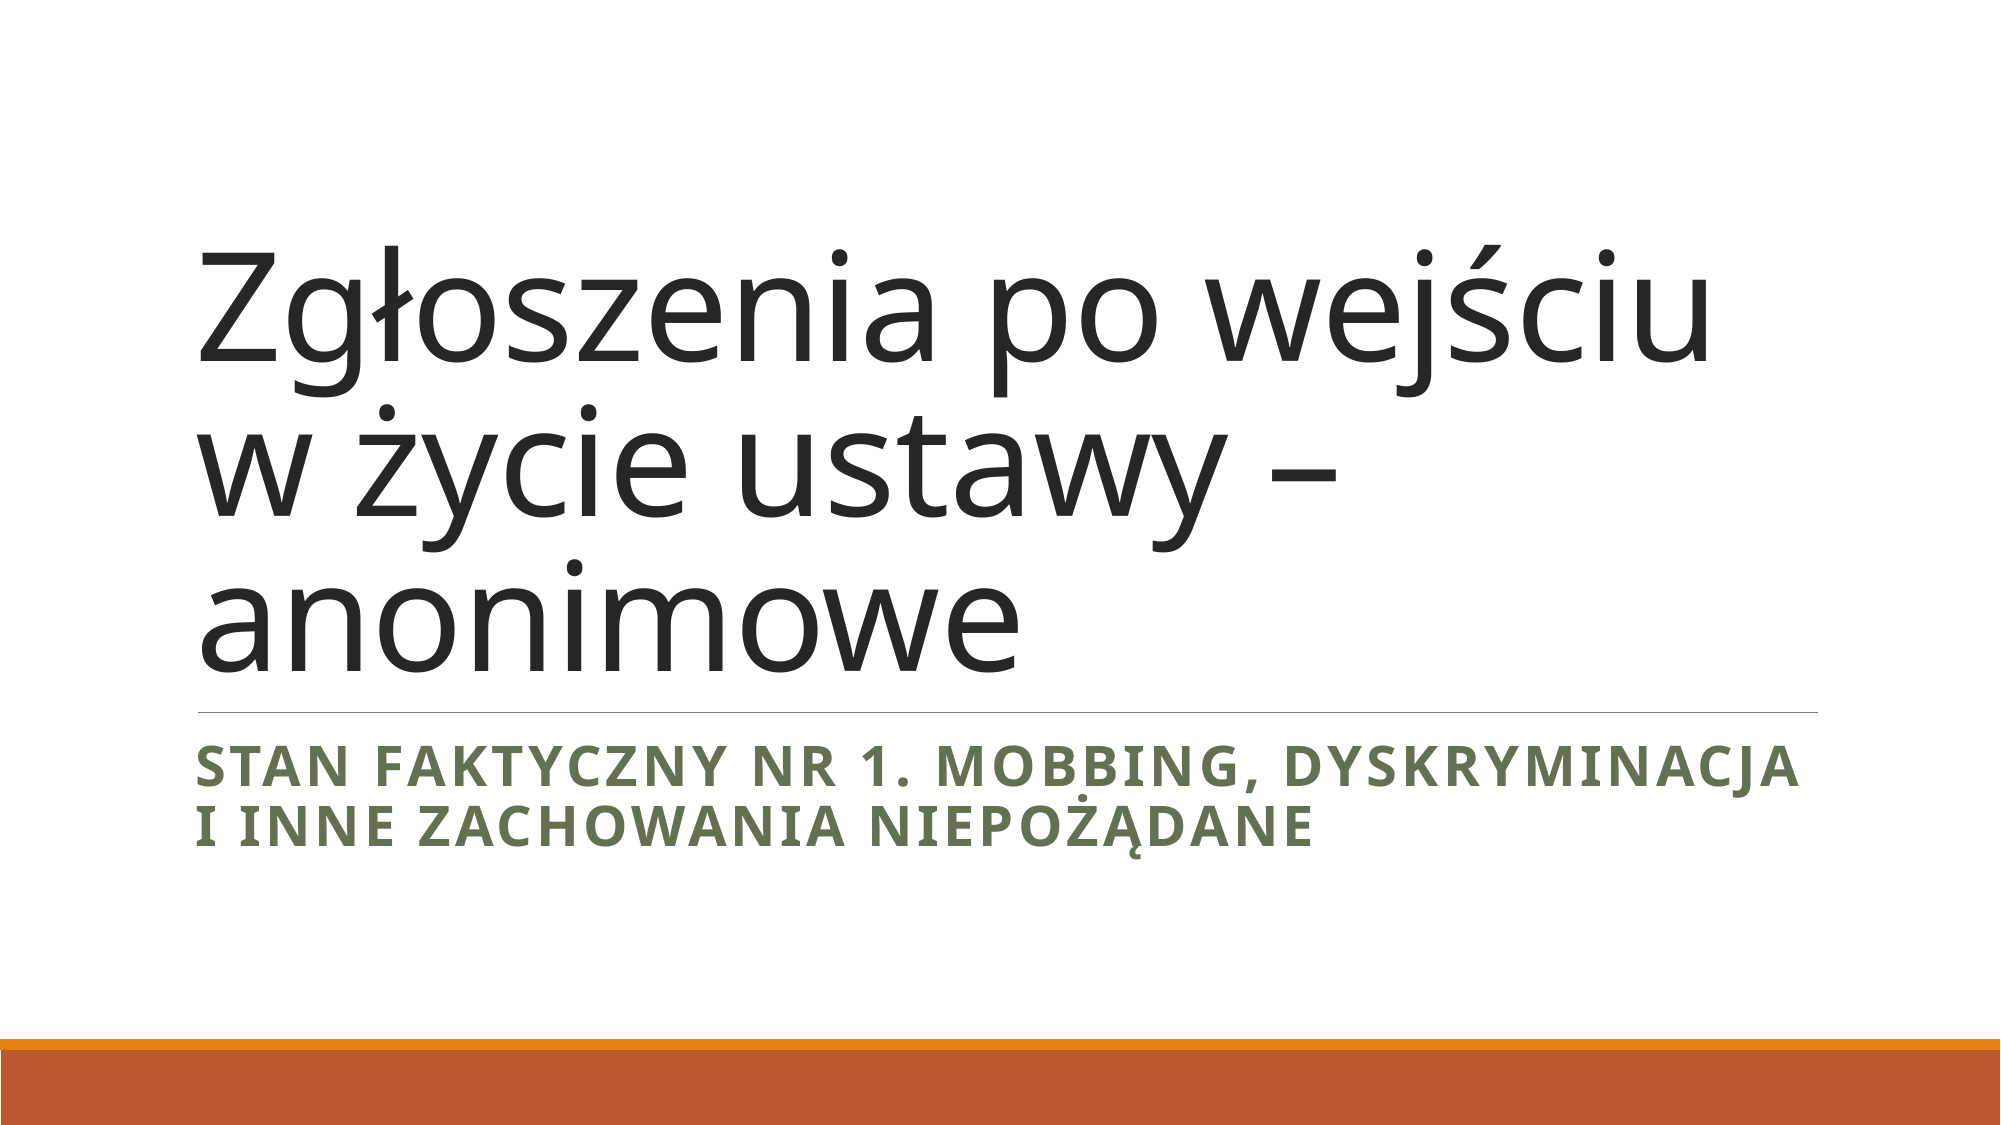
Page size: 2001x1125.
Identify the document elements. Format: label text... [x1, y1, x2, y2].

list Stan faktyczny nr 1. Mobbing, dyskryminacja i inne zachowania niepożądane [180, 730, 1831, 919]
title Zgłoszenia po wejściu w życie ustawy – anonimowe [180, 124, 1831, 710]
